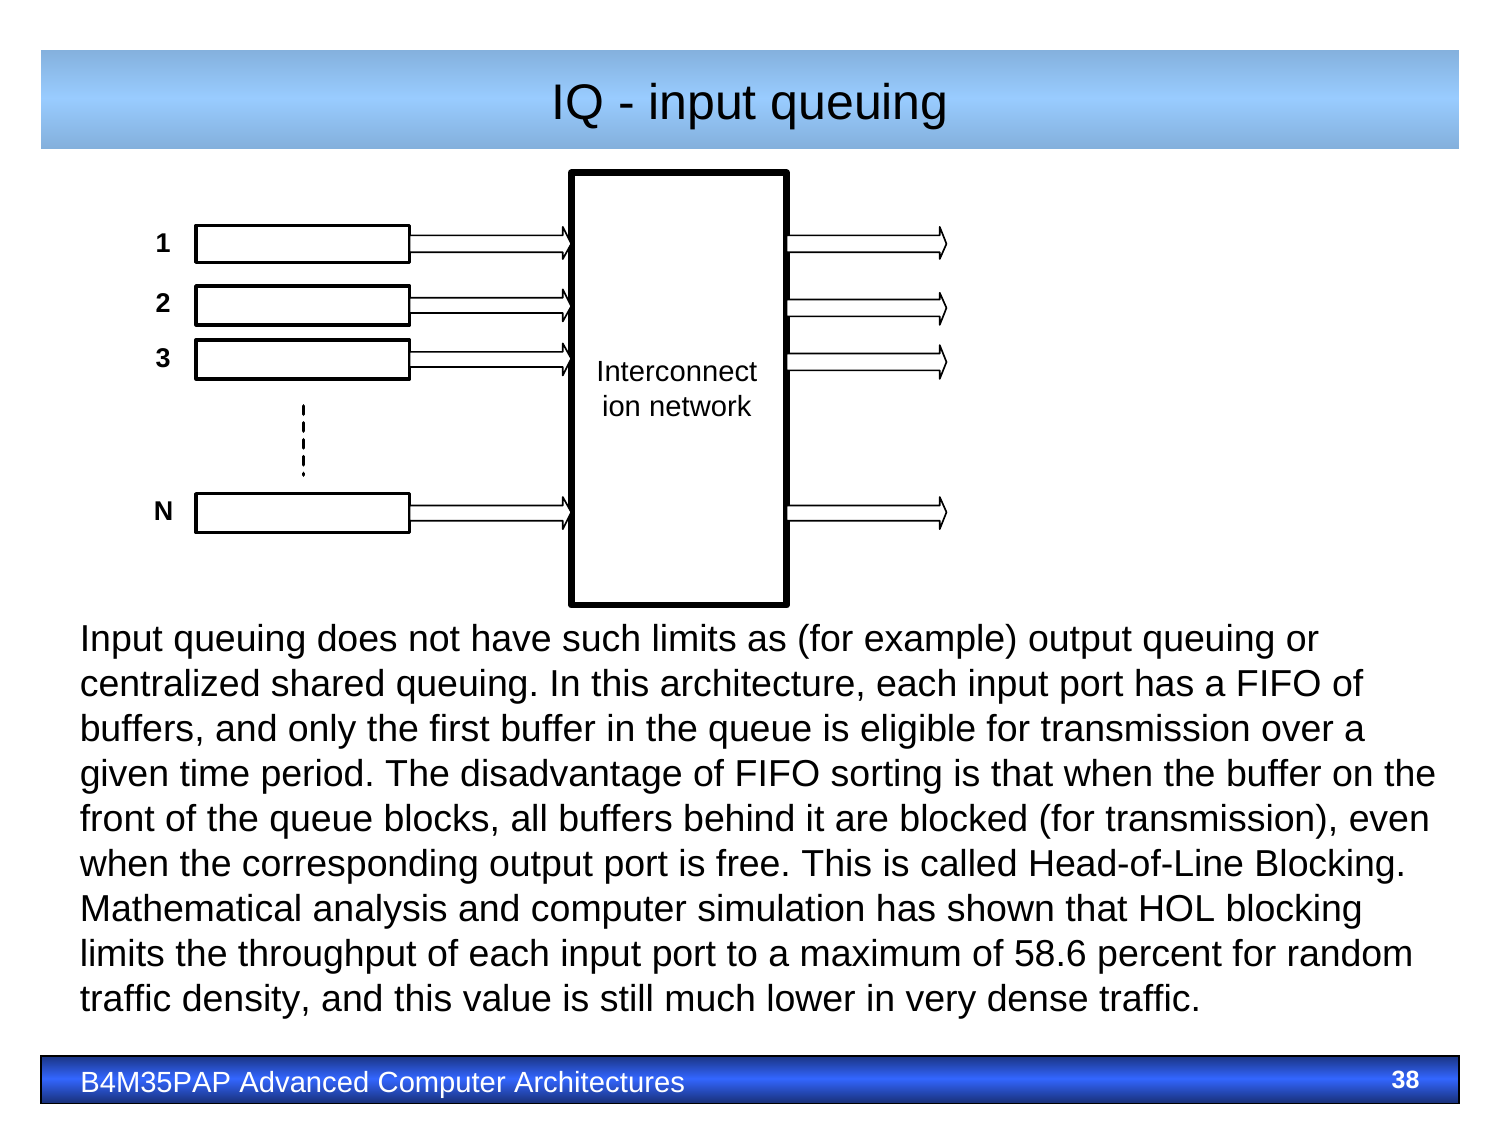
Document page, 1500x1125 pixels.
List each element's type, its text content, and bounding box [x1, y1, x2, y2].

text_box Interconnection network [581, 310, 773, 431]
title IQ - input queuing [41, 50, 1459, 149]
list Input queuing does not have such limits as (for example) output queuing or centralized shared queuing. In this architecture, each input port has a FIFO of buffers, and only the first buffer in the queue is eligible for transmission over a given time period. The disadvantage of FIFO sorting is that when the buffer on the front of the queue blocks, all buffers behind it are blocked (for transmission), even when the corresponding output port is free. This is called Head-of-Line Blocking. Mathematical analysis and computer simulation has shown that HOL blocking limits the throughput of each input port to a maximum of 58.6 percent for random traffic density, and this value is still much lower in very dense traffic. [64, 606, 1459, 983]
chart [135, 166, 955, 606]
